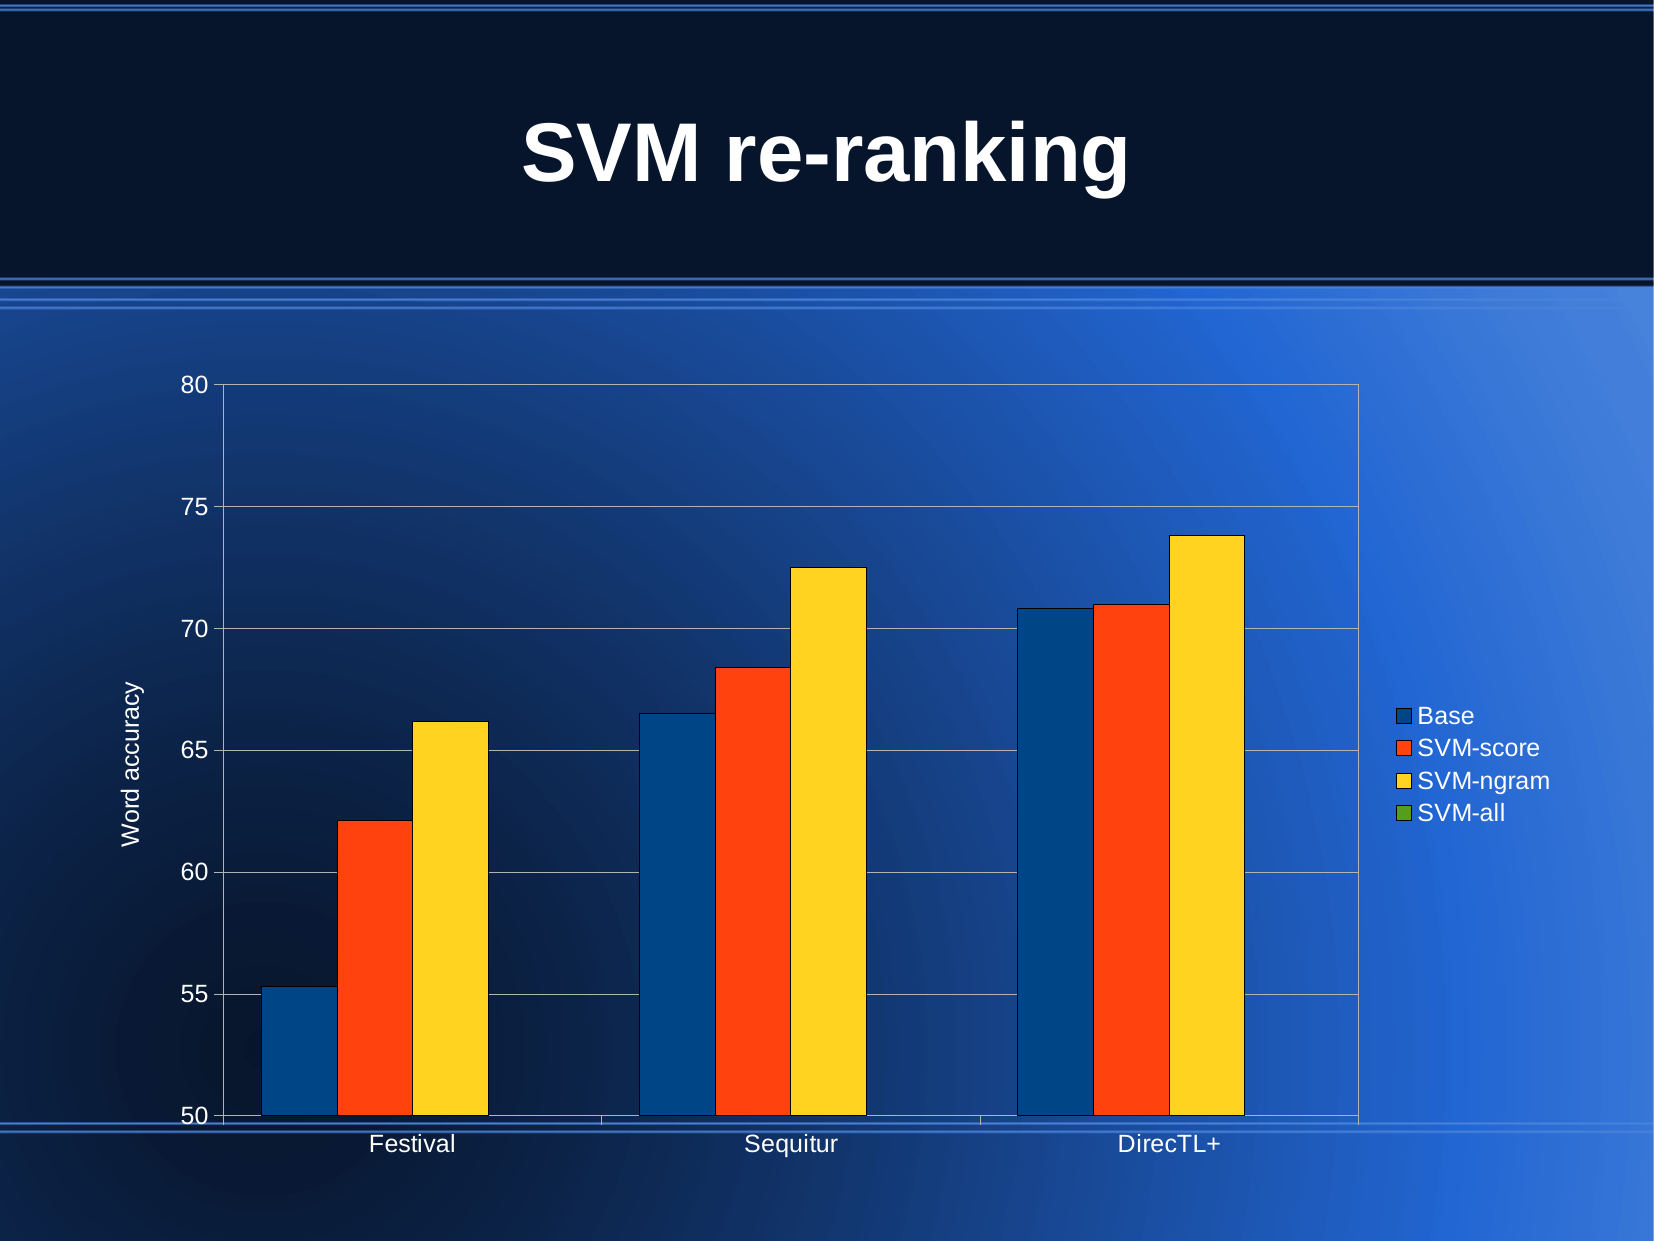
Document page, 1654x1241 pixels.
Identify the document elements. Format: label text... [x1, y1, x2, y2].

chart [82, 355, 1571, 1174]
title SVM re-ranking [82, 49, 1571, 257]
picture [0, 0, 1654, 1241]
